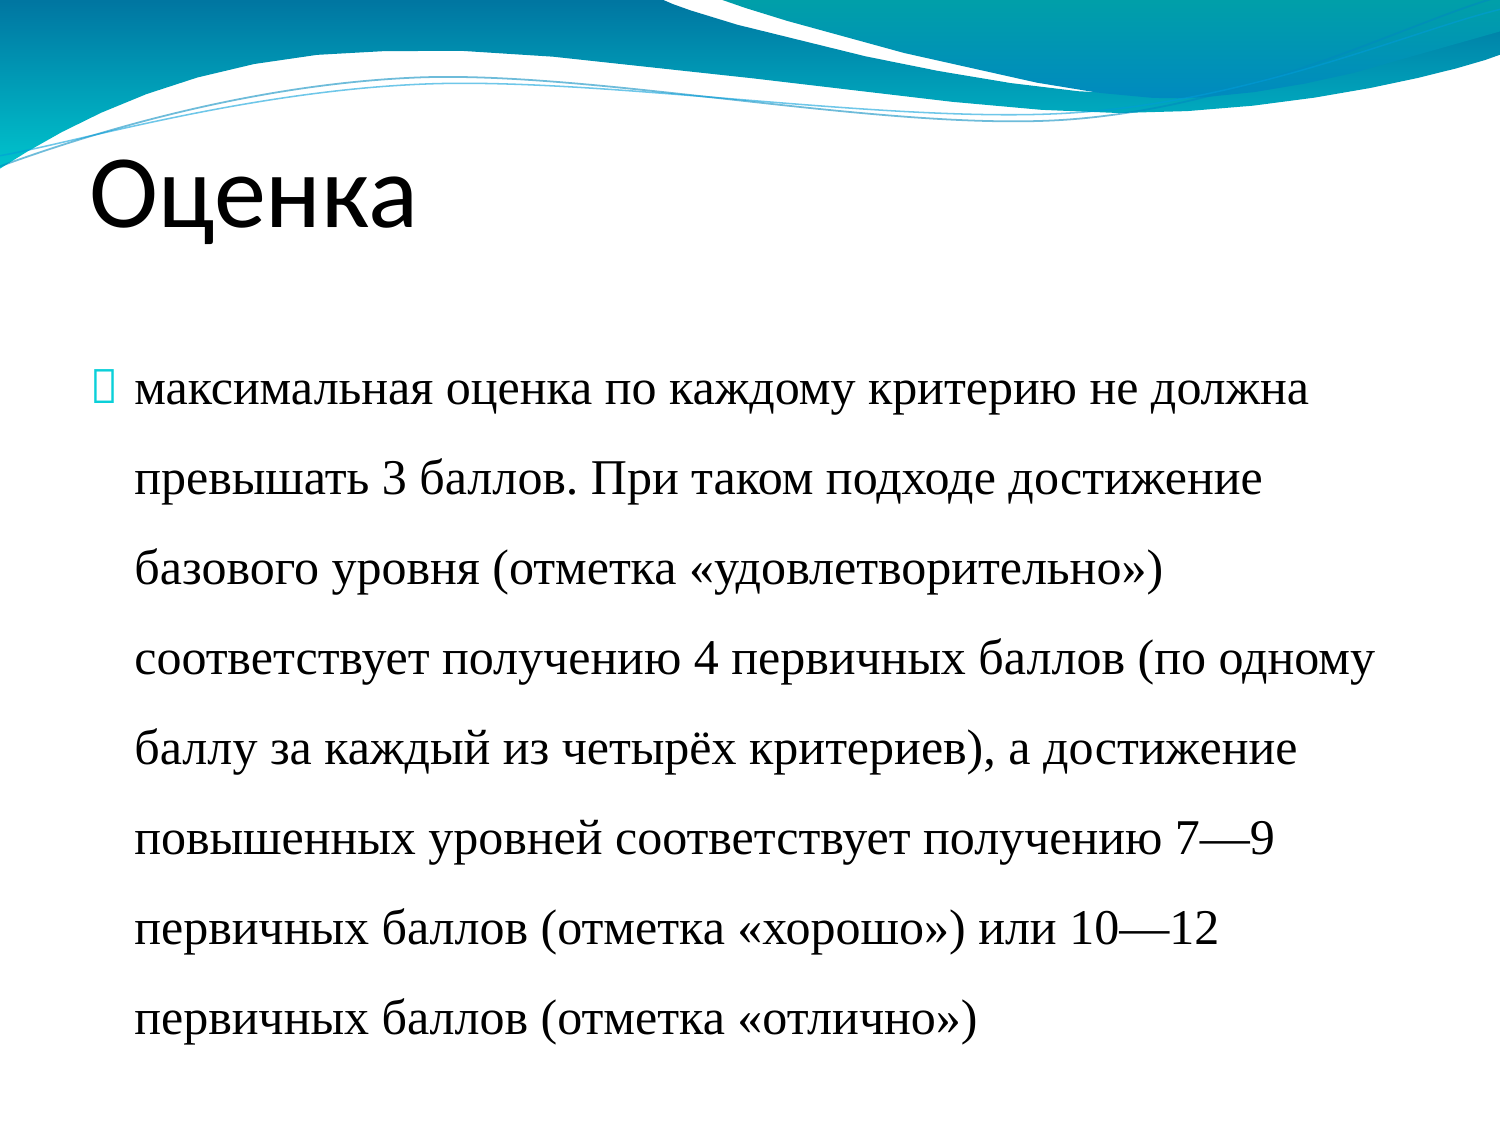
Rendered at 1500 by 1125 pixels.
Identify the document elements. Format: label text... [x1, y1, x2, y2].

list максимальная оценка по каждому критерию не должна превышать 3 баллов. При таком подходе достижение базового уровня (отметка «удовлетворительно») соответствует получению 4 первичных баллов (по одному баллу за каждый из четырёх критериев), а достижение повышенных уровней соответствует получению 7—9 первичных баллов (отметка «хорошо») или 10—12 первичных баллов (отметка «отлично») [75, 317, 1425, 1038]
title Оценка [75, 115, 1425, 304]
